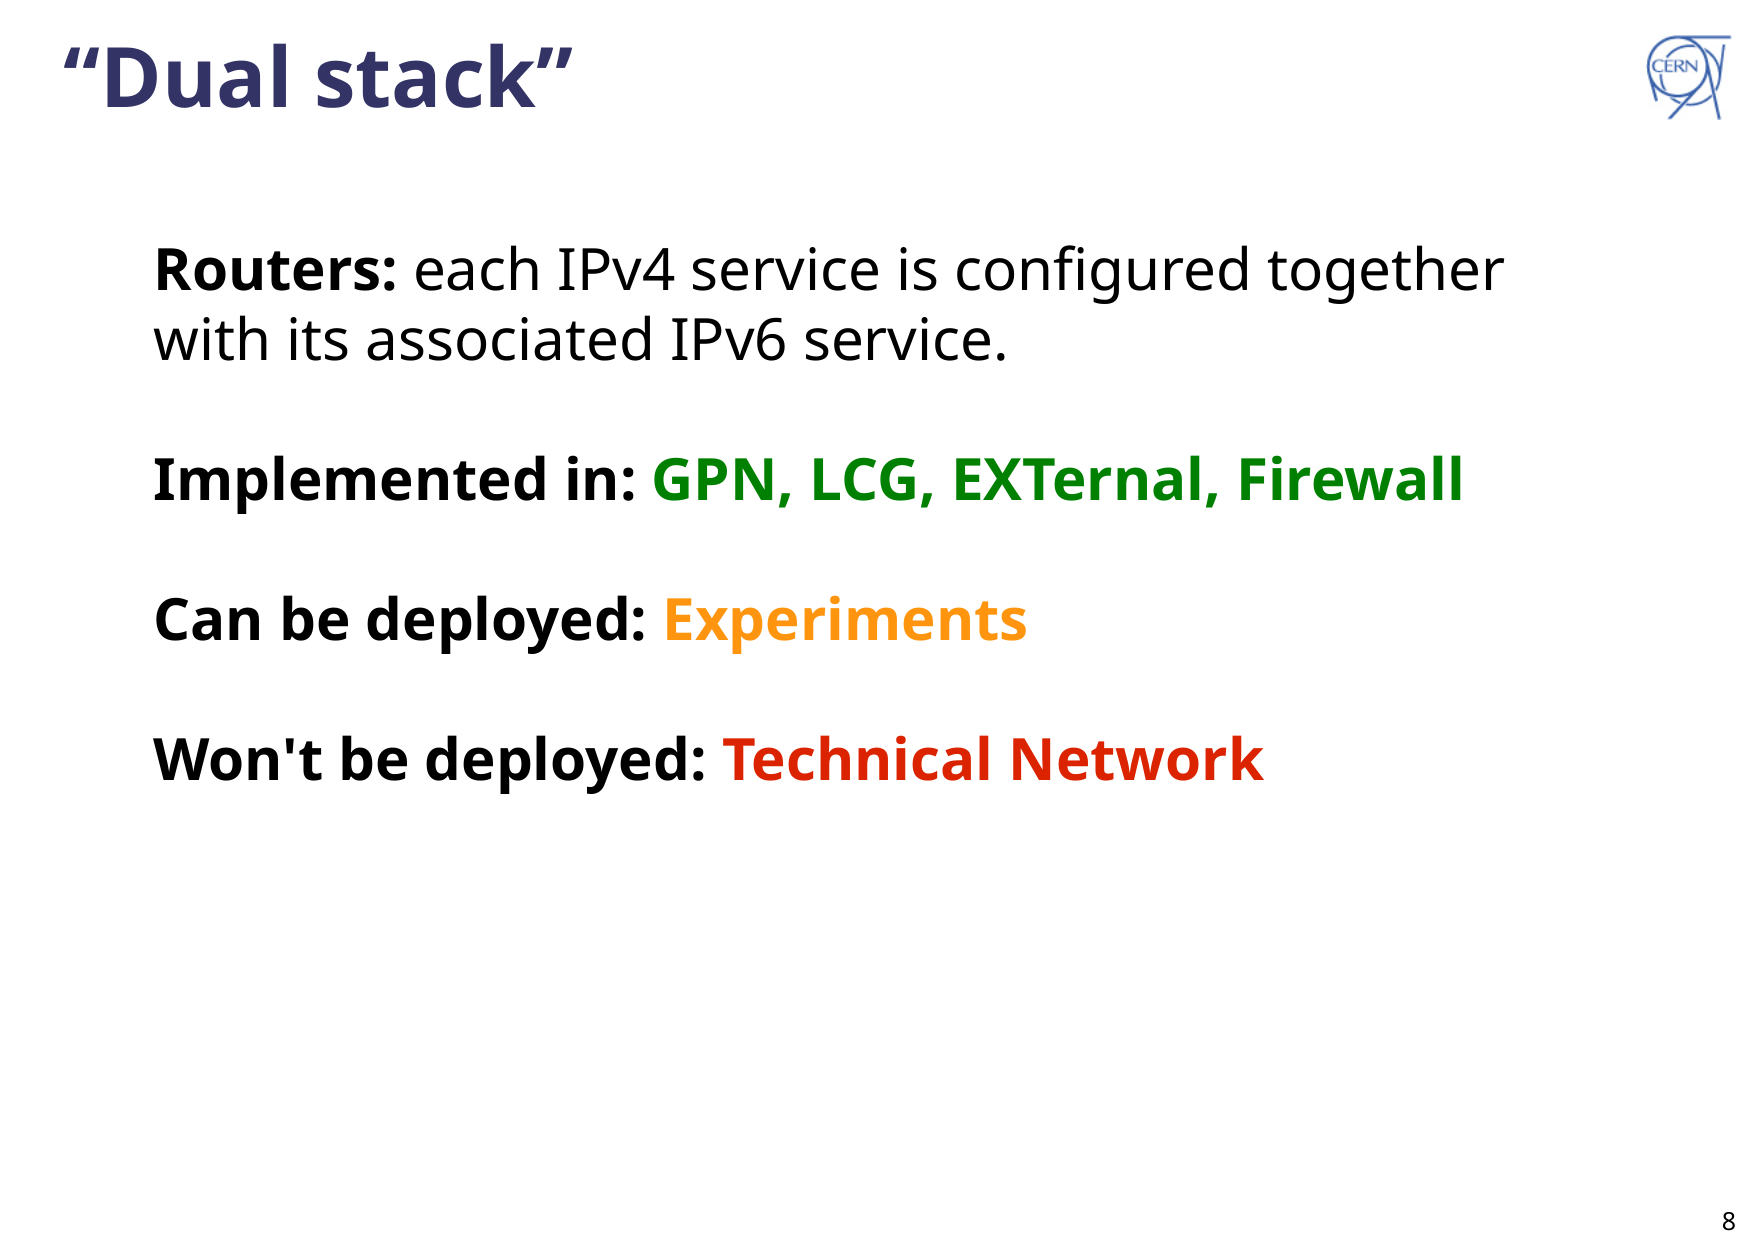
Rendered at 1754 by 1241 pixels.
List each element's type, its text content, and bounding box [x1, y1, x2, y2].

text_box Routers: each IPv4 service is configured together with its associated IPv6 service. Implemented in: GPN, LCG, EXTernal, Firewall Can be deployed: Experiments Won't be deployed: Technical Network [138, 224, 1538, 760]
title “Dual stack” [63, 0, 1621, 166]
picture [1646, 34, 1732, 120]
